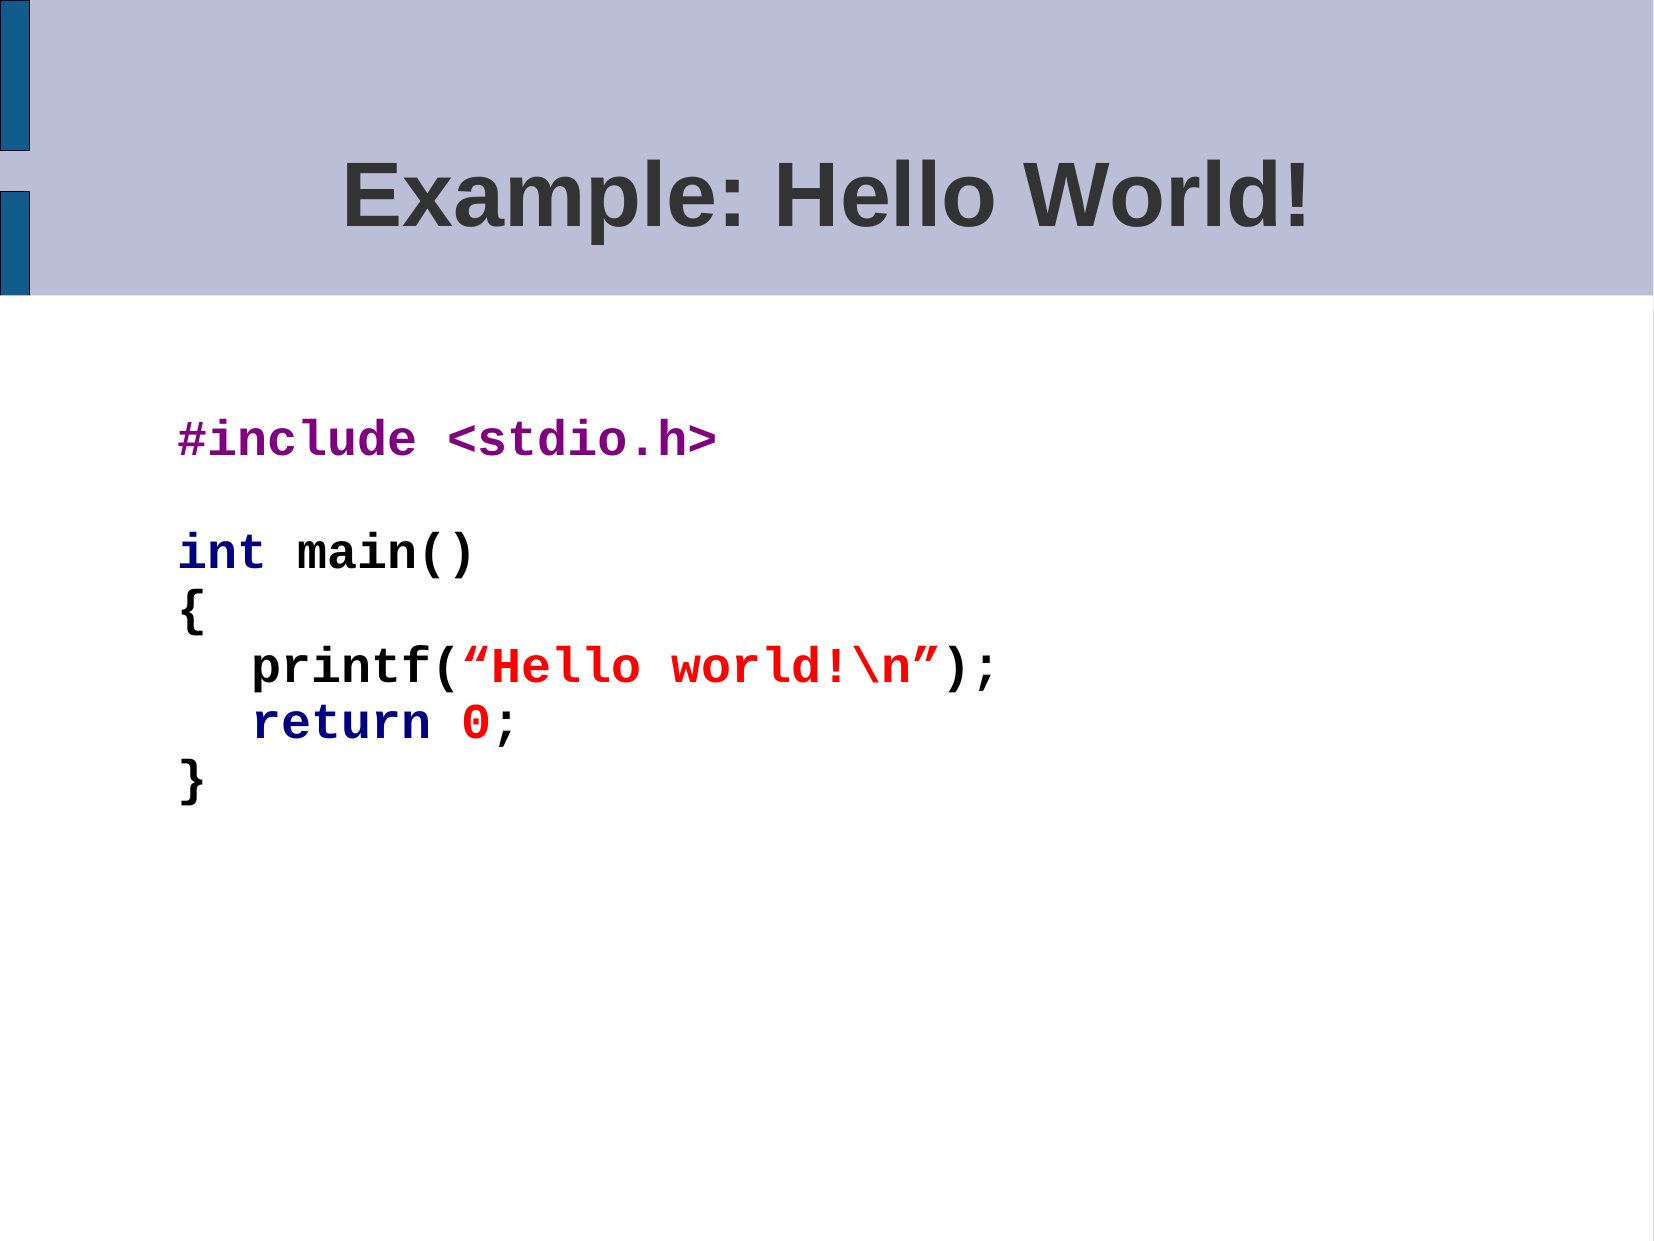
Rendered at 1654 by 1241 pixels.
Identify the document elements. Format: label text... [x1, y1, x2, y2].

title Example: Hello World! [121, 91, 1534, 295]
text_box #include <stdio.h> int main() { printf(“Hello world!\n”); return 0; } [0, 295, 1654, 1241]
